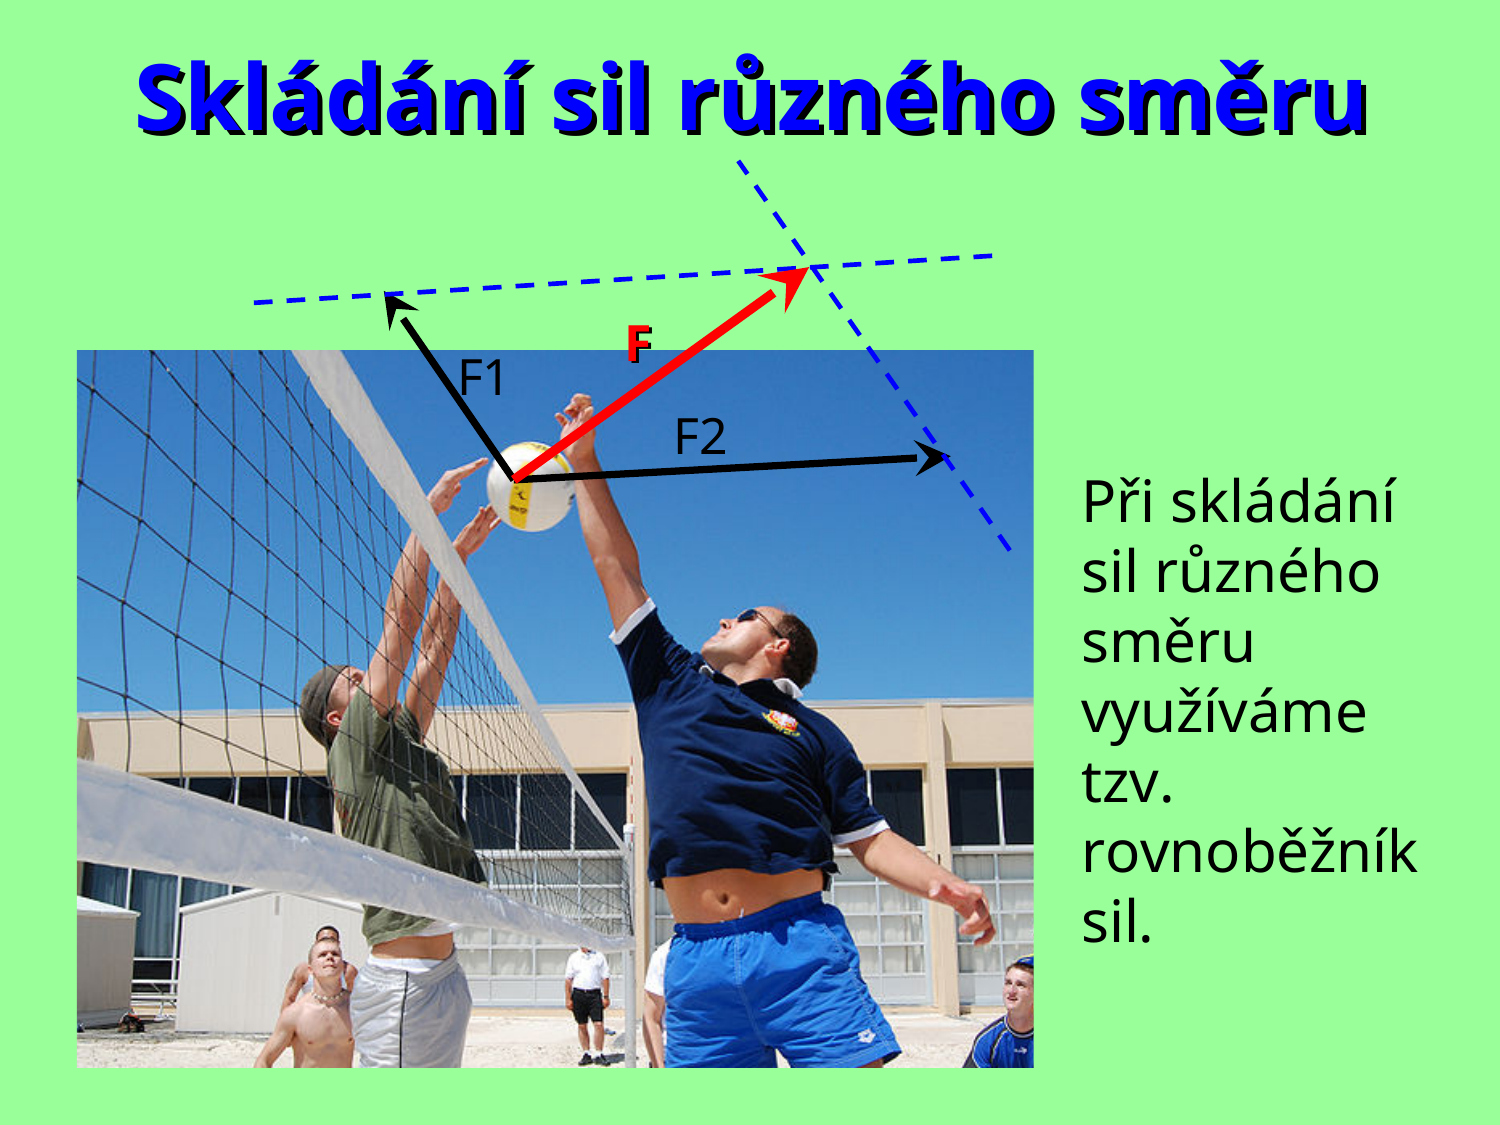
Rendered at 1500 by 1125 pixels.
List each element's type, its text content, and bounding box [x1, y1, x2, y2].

text_box F1 [442, 337, 527, 414]
picture [430, 350, 442, 367]
list Při skládání sil různého směru využíváme tzv. rovnoběžník sil. [1009, 456, 1449, 1024]
picture [668, 350, 684, 362]
picture [474, 350, 644, 473]
text_box F2 [658, 397, 744, 473]
picture [76, 350, 1034, 1068]
title Skládání sil různého směru [76, 0, 1427, 188]
text_box F [610, 303, 668, 379]
